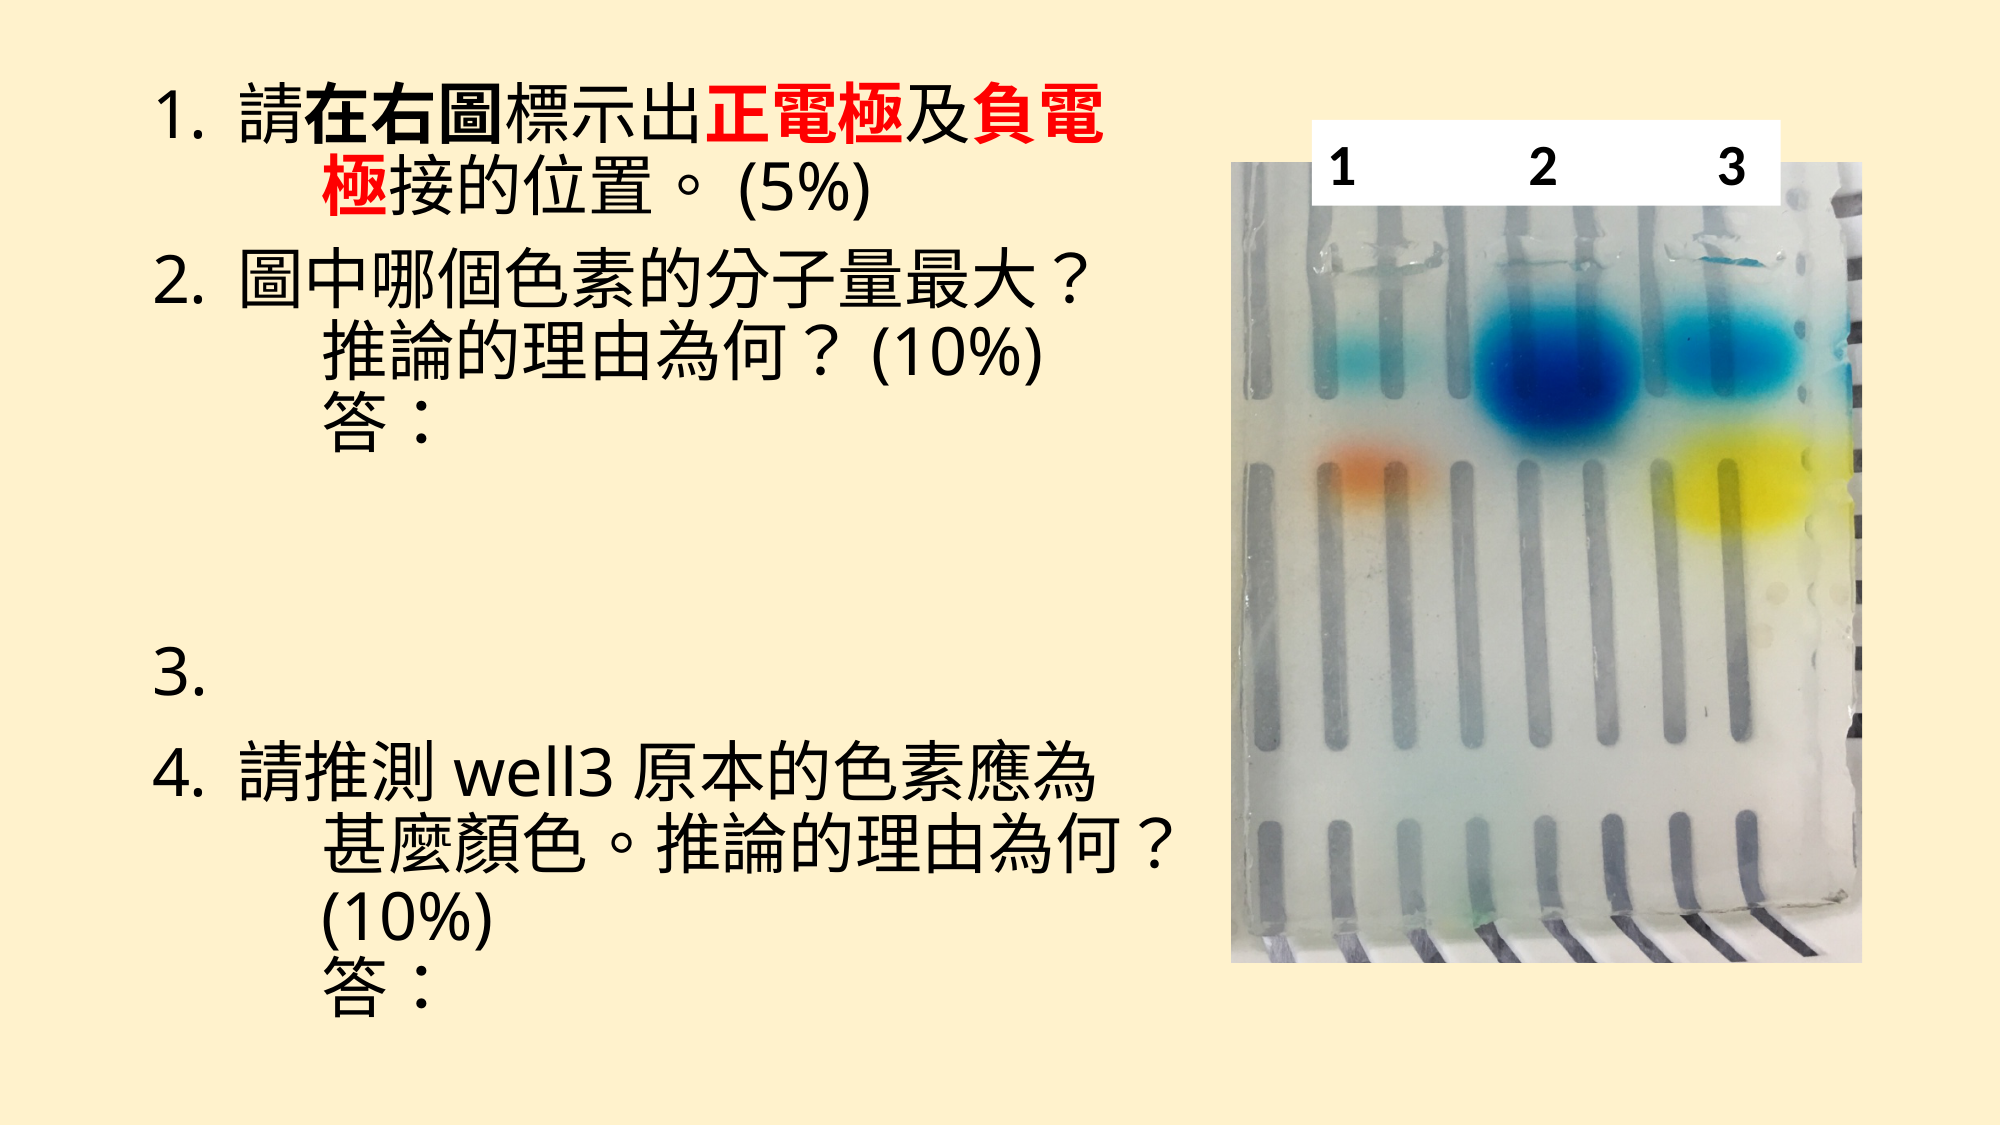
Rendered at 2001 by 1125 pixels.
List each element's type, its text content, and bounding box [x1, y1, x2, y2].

text_box 1 2 3 [1311, 119, 1781, 206]
list 請在右圖標示出正電極及負電極接的位置。(5%) 圖中哪個色素的分子量最大？推論的理由為何？(10%) 答： 請推測well3原本的色素應為甚麼顏色。推論的理由為何？(10%) 答： [137, 73, 1167, 1125]
picture [1231, 162, 1863, 963]
